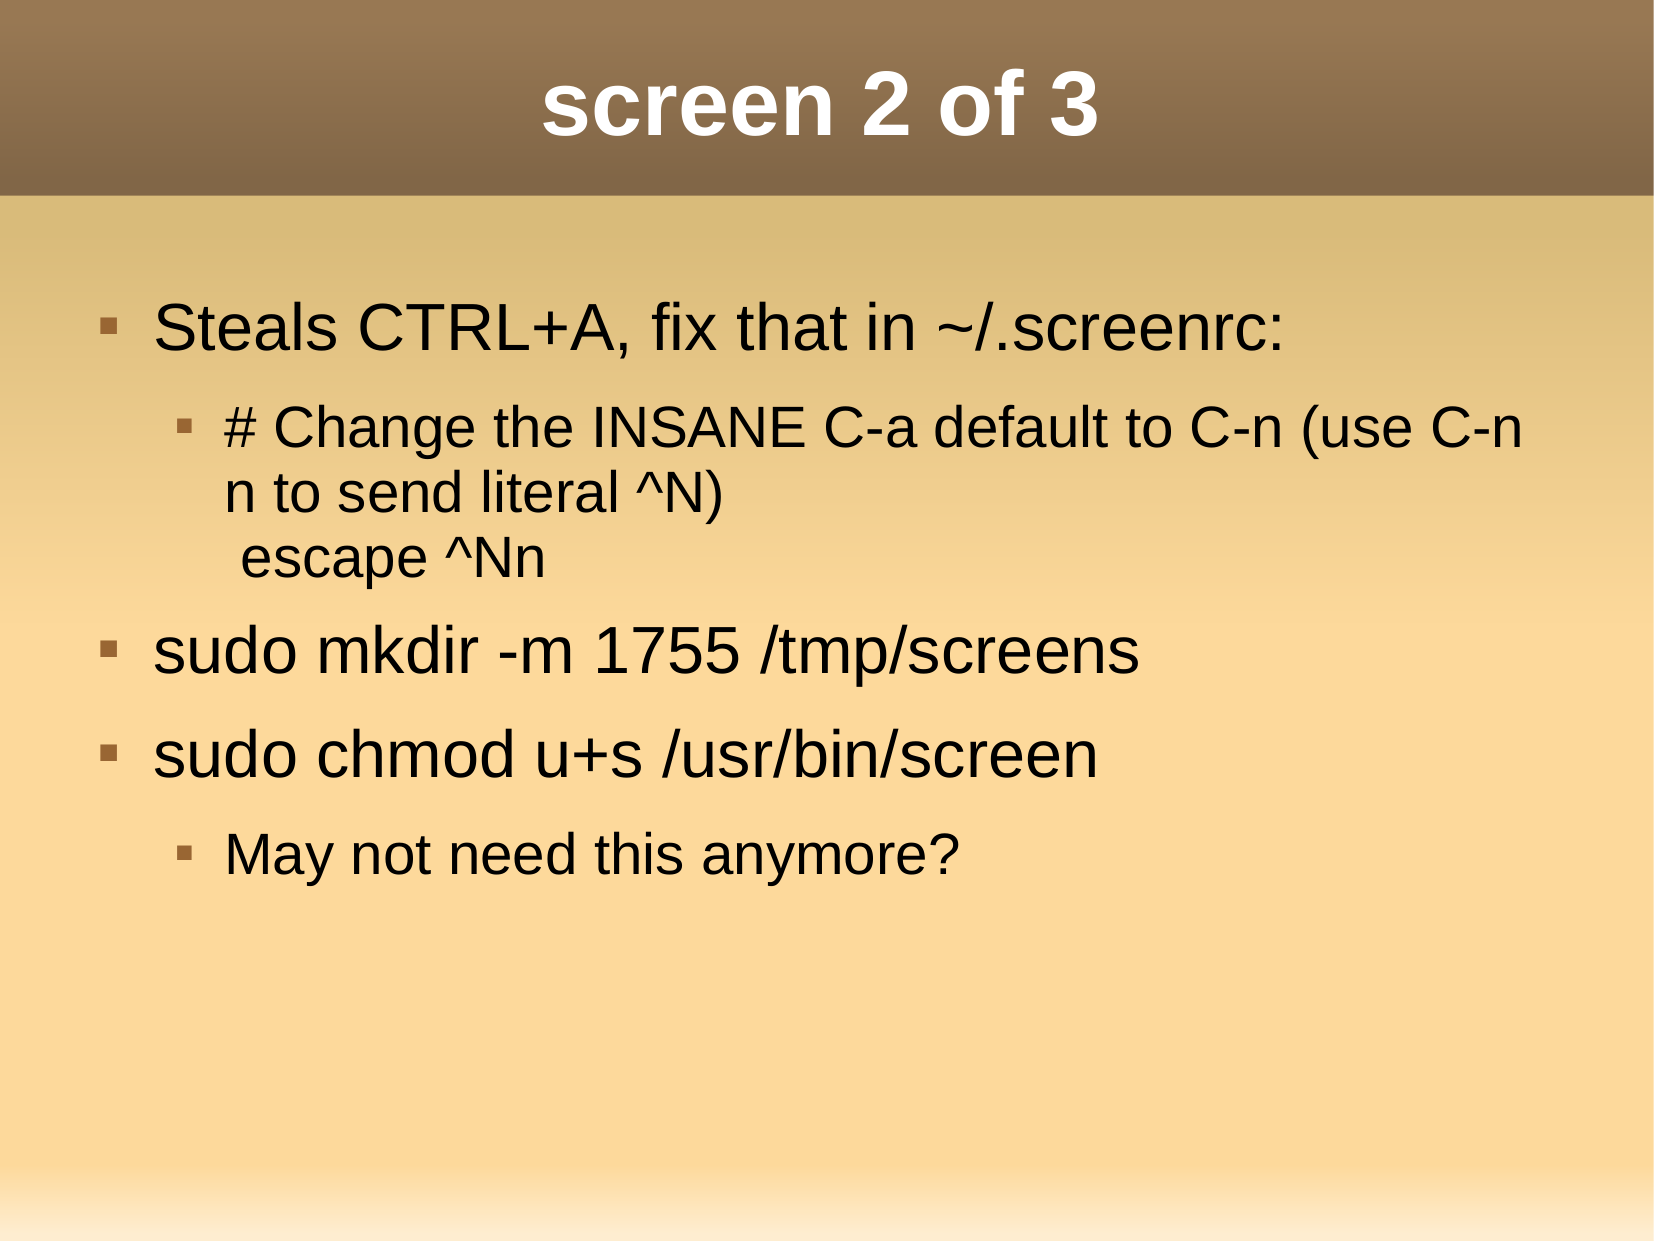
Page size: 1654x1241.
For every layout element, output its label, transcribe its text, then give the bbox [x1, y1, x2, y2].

list Steals CTRL+A, fix that in ~/.screenrc: # Change the INSANE C-a default to C-n (use C-n n to send literal ^N) escape ^Nn sudo mkdir -m 1755 /tmp/screens sudo chmod u+s /usr/bin/screen May not need this anymore? [82, 290, 1571, 1109]
picture [0, 0, 1654, 1241]
title screen 2 of 3 [76, 0, 1565, 208]
